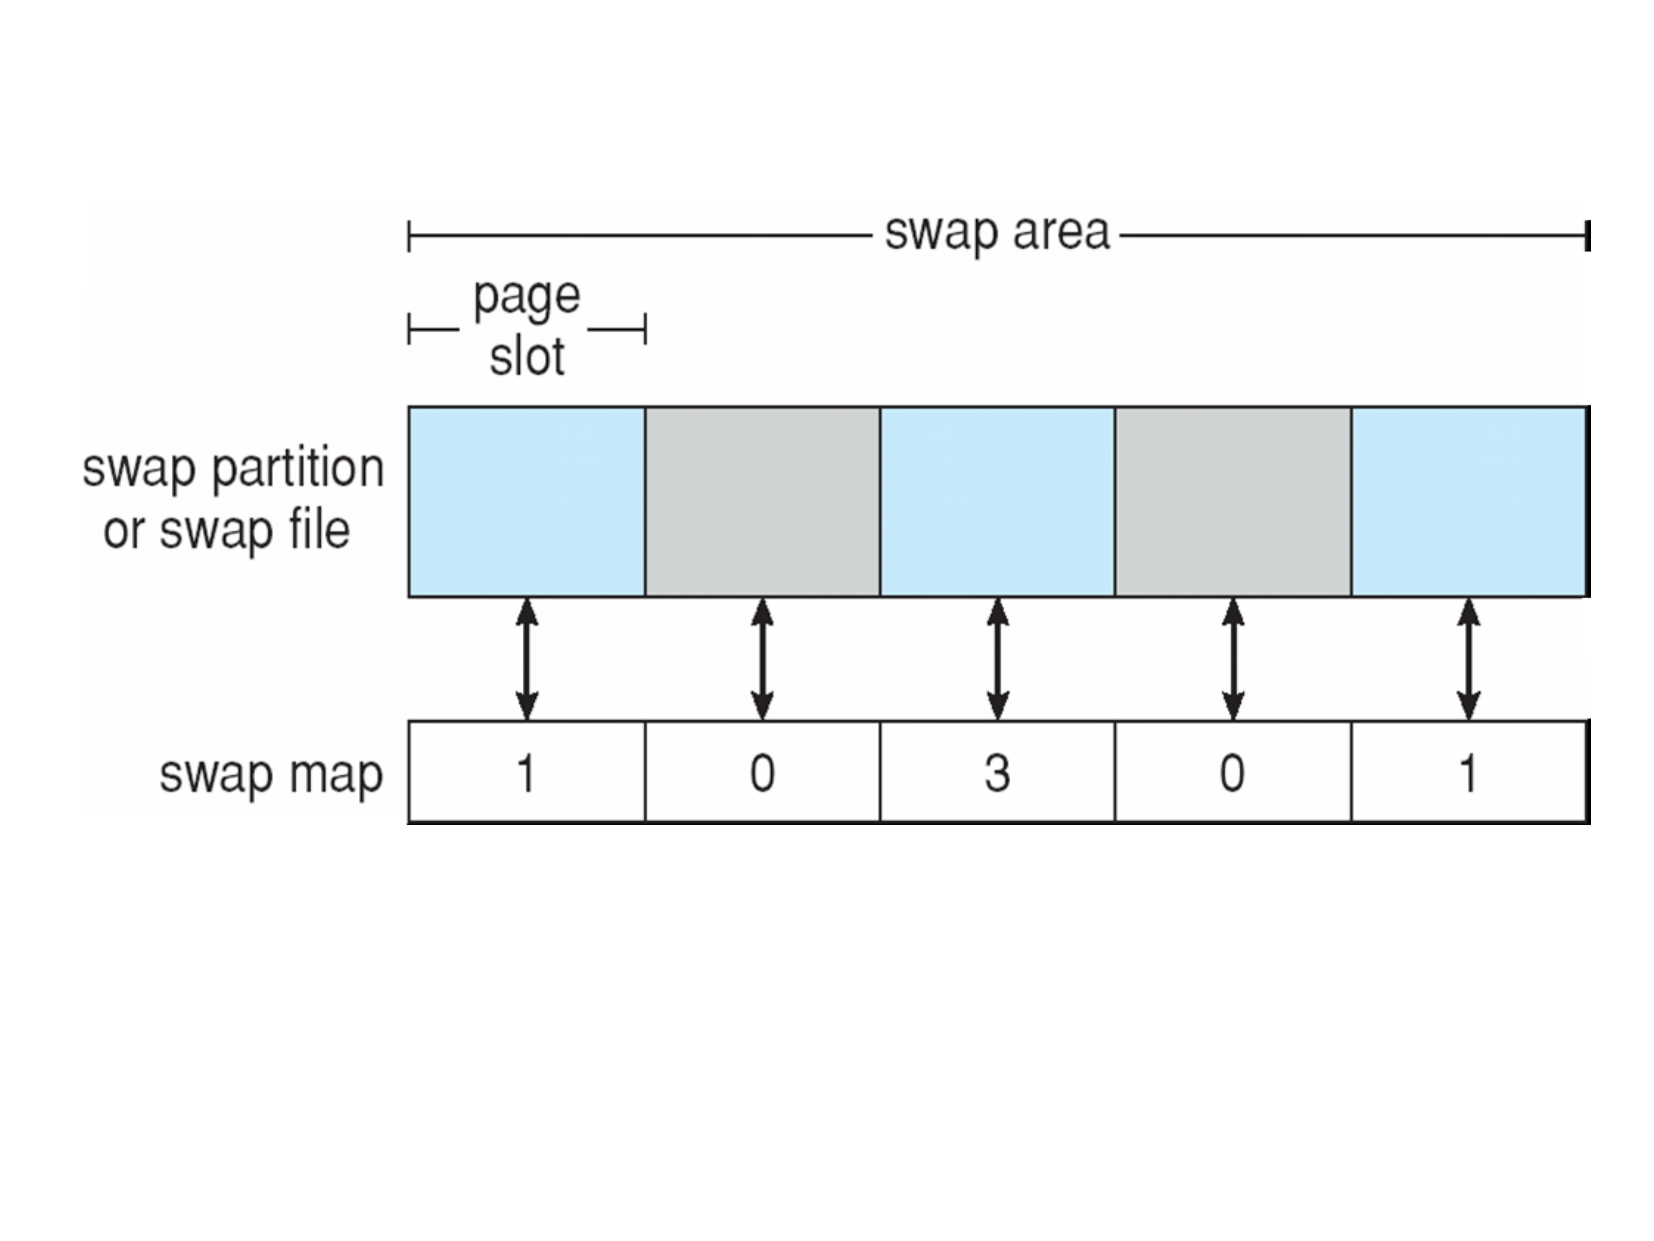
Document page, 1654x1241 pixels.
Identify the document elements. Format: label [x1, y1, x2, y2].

picture [81, 194, 1591, 826]
